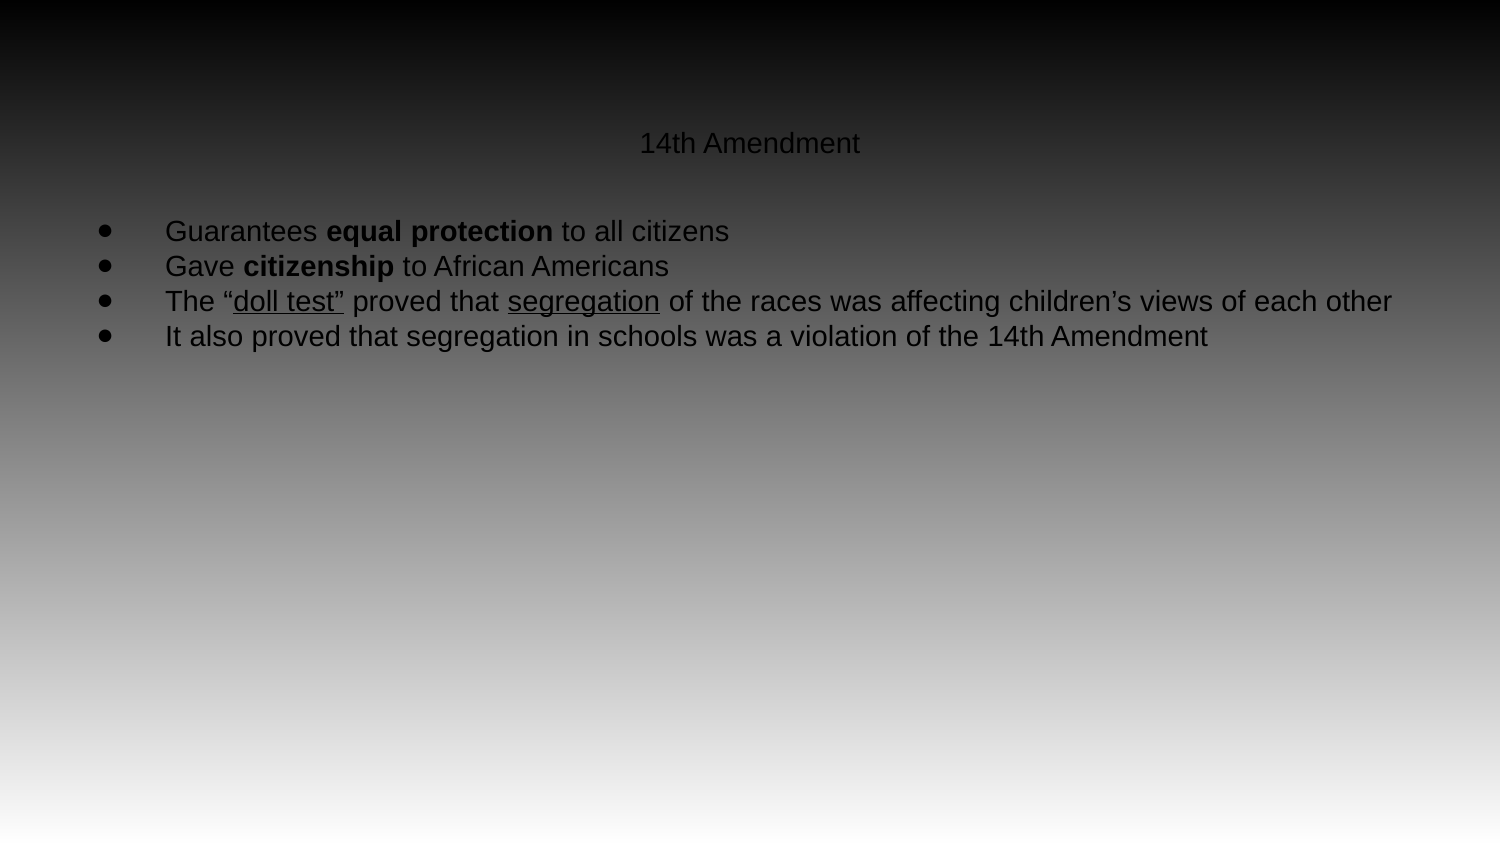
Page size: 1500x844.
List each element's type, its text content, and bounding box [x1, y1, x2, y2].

list Guarantees equal protection to all citizens Gave citizenship to African Americans The “doll test” proved that segregation of the races was affecting children’s views of each other It also proved that segregation in schools was a violation of the 14th Amendment [75, 196, 1425, 808]
title 14th Amendment [75, 33, 1425, 175]
